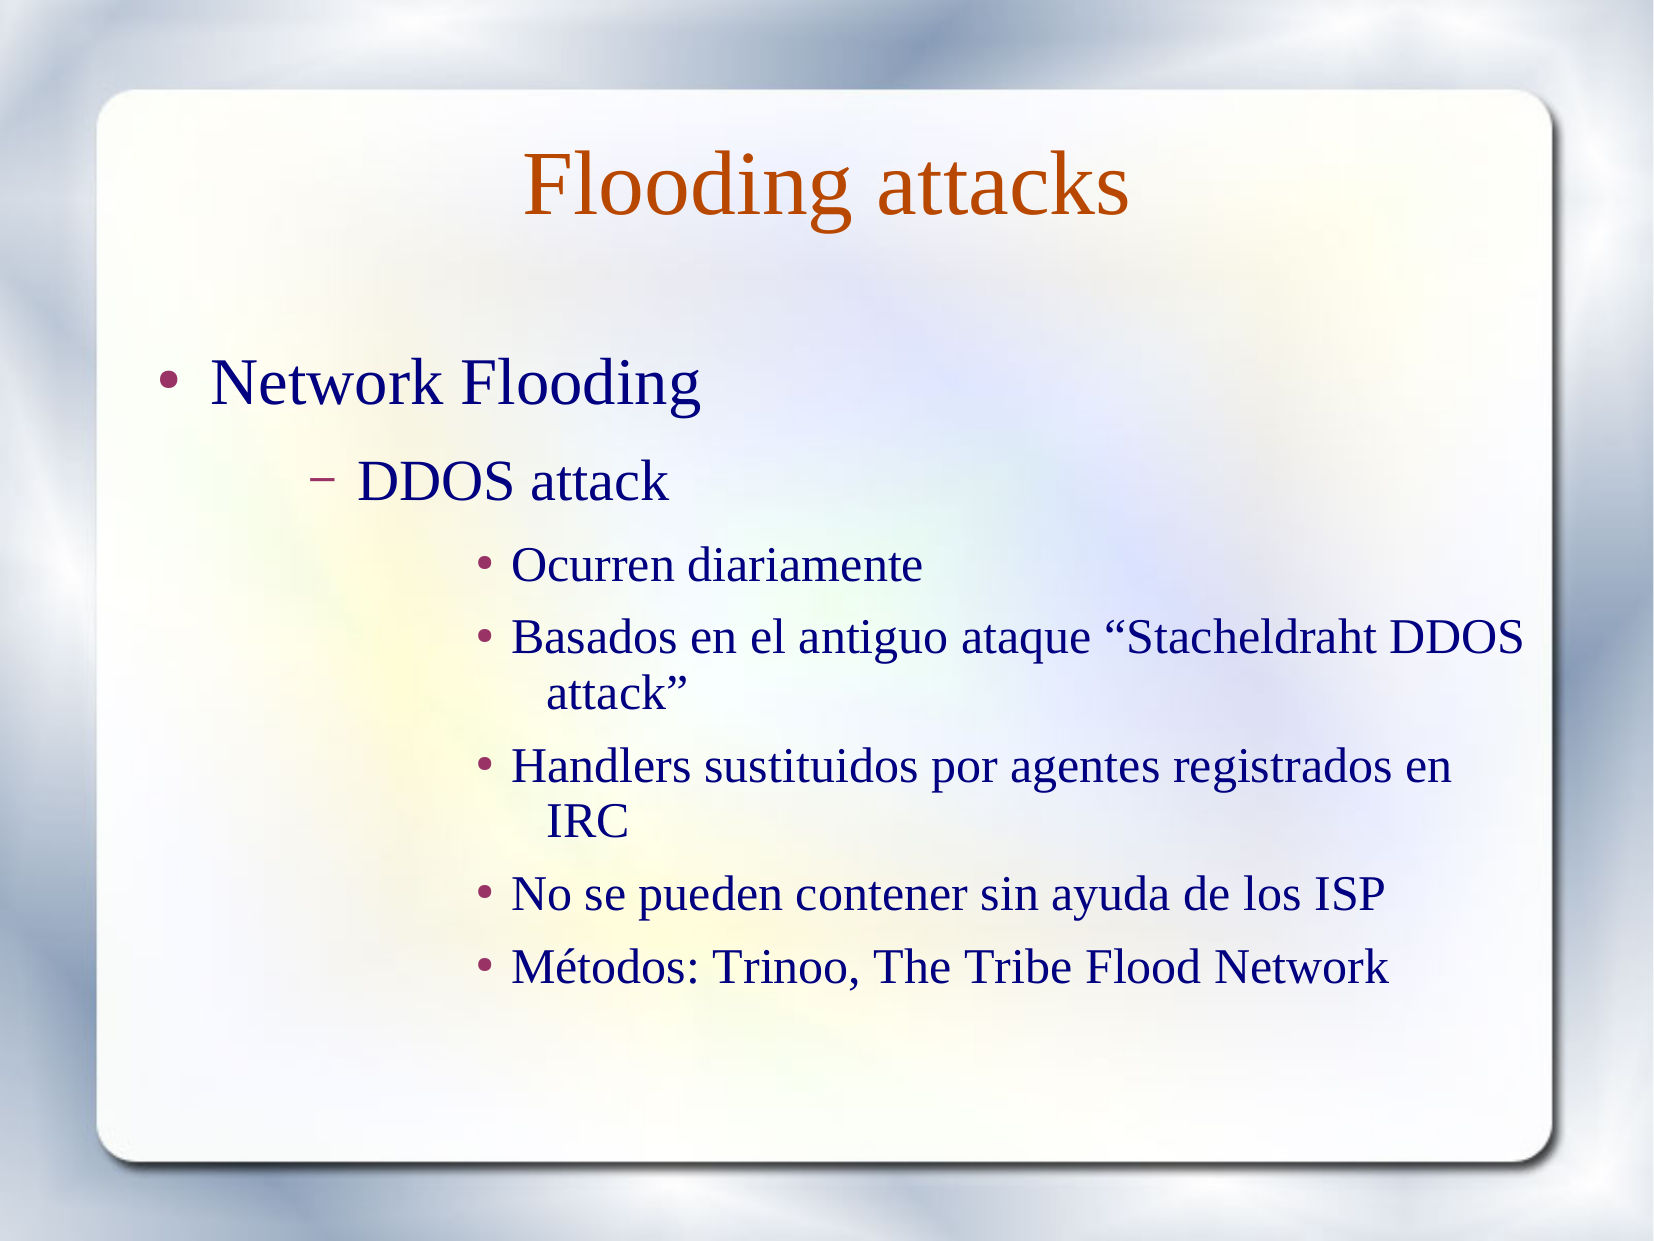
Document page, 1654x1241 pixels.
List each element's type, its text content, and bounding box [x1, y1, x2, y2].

list Network Flooding DDOS attack Ocurren diariamente Basados en el antiguo ataque “Stacheldraht DDOS attack” Handlers sustituidos por agentes registrados en IRC No se pueden contener sin ayuda de los ISP Métodos: Trinoo, The Tribe Flood Network [121, 344, 1534, 1149]
title Flooding attacks [121, 132, 1534, 235]
picture [0, 0, 1654, 1241]
